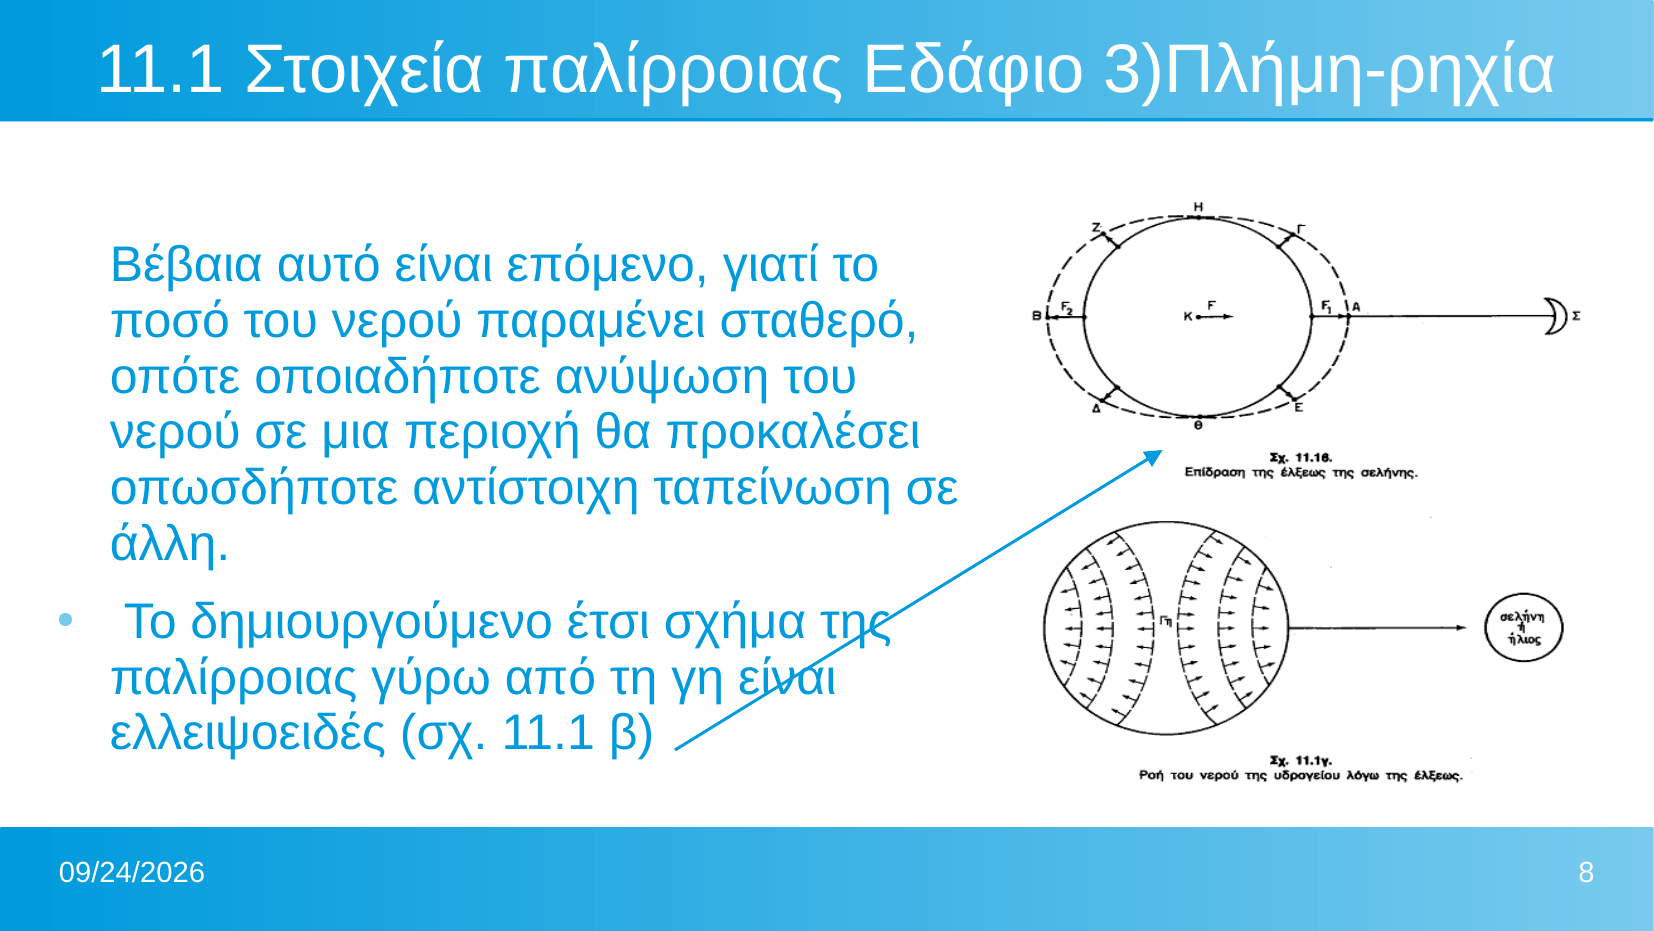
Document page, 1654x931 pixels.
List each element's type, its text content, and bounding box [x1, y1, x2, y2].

picture [1012, 187, 1613, 788]
list Βέβαια αυτό είναι επόμενο, γιατί το ποσό του νερού παραμένει σταθερό, οπότε οποιαδήποτε ανύψωση του νερού σε μια περιοχή θα προκαλέσει οπωσδήποτε αντίστοιχη ταπείνωση σε άλλη. Το δημιουργούμενο έτσι σχήμα της παλίρροιας γύρω από τη γη είναι ελλειψοειδές (σχ. 11.1 β) [38, 158, 976, 788]
title 11.1 Στοιχεία παλίρροιας Εδάφιο 3)Πλήμη-ρηχία [59, 29, 1595, 108]
